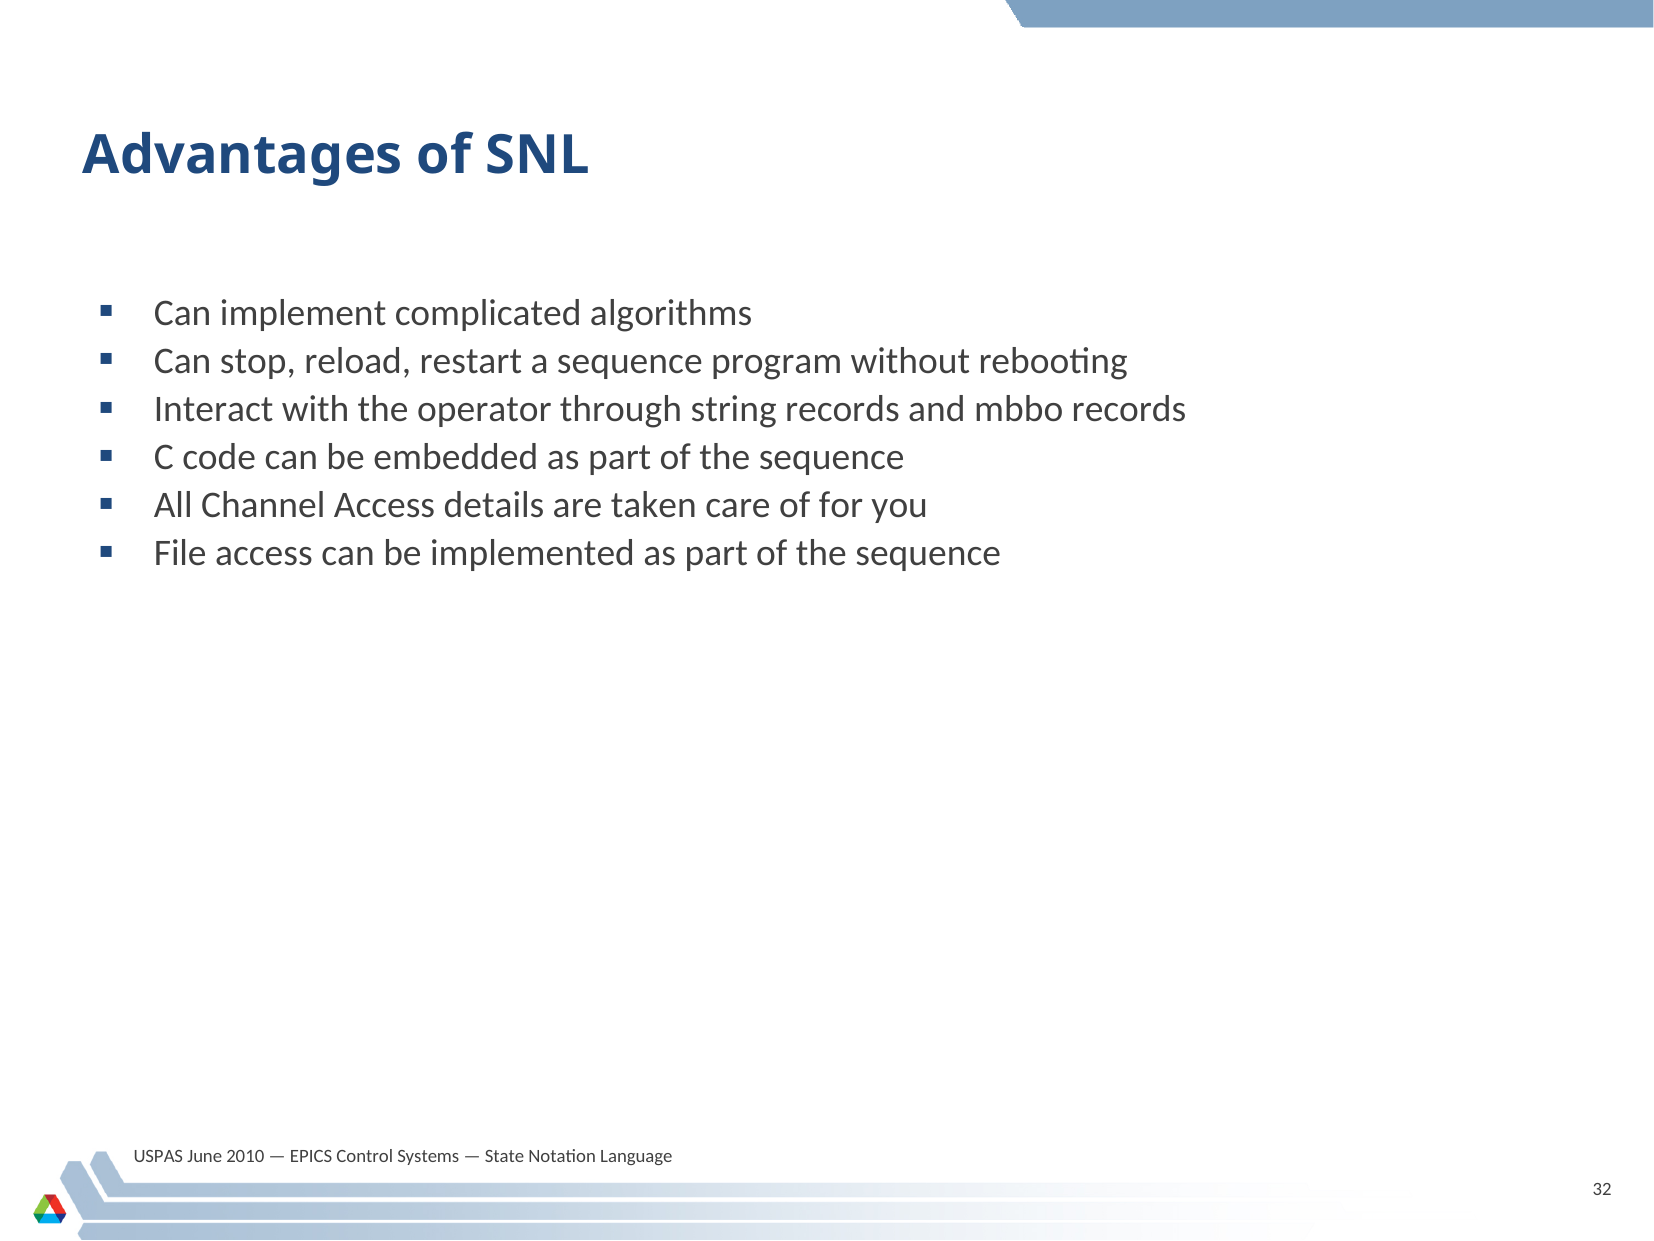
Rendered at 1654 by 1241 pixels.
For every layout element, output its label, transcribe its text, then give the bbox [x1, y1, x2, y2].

picture [0, 0, 1654, 29]
picture [0, 1143, 1654, 1240]
title Advantages of SNL [82, 49, 1571, 257]
list Can implement complicated algorithms Can stop, reload, restart a sequence program without rebooting Interact with the operator through string records and mbbo records C code can be embedded as part of the sequence All Channel Access details are taken care of for you File access can be implemented as part of the sequence [82, 289, 1571, 1124]
